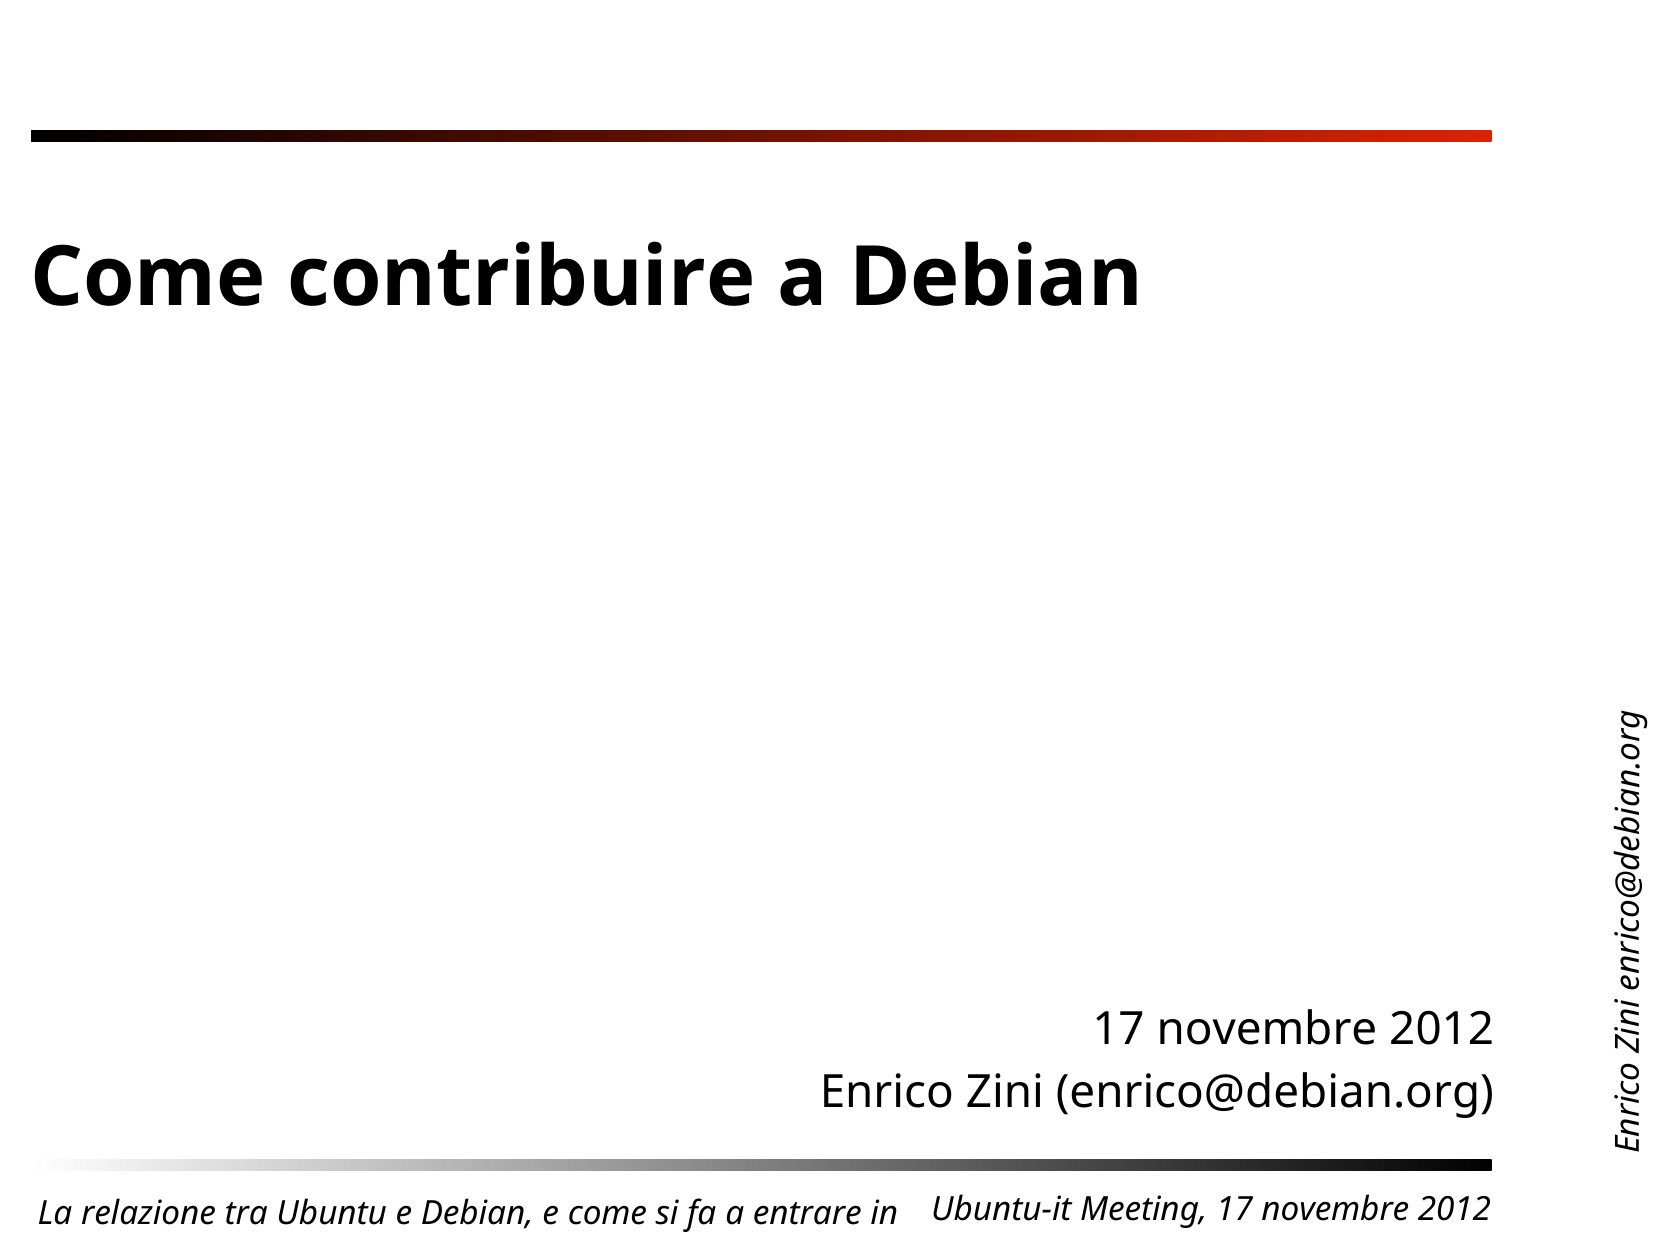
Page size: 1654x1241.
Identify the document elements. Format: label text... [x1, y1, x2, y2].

text_box 17 novembre 2012 Enrico Zini (enrico@debian.org) [624, 933, 1495, 1154]
text_box Come contribuire a Debian [30, 216, 1495, 341]
